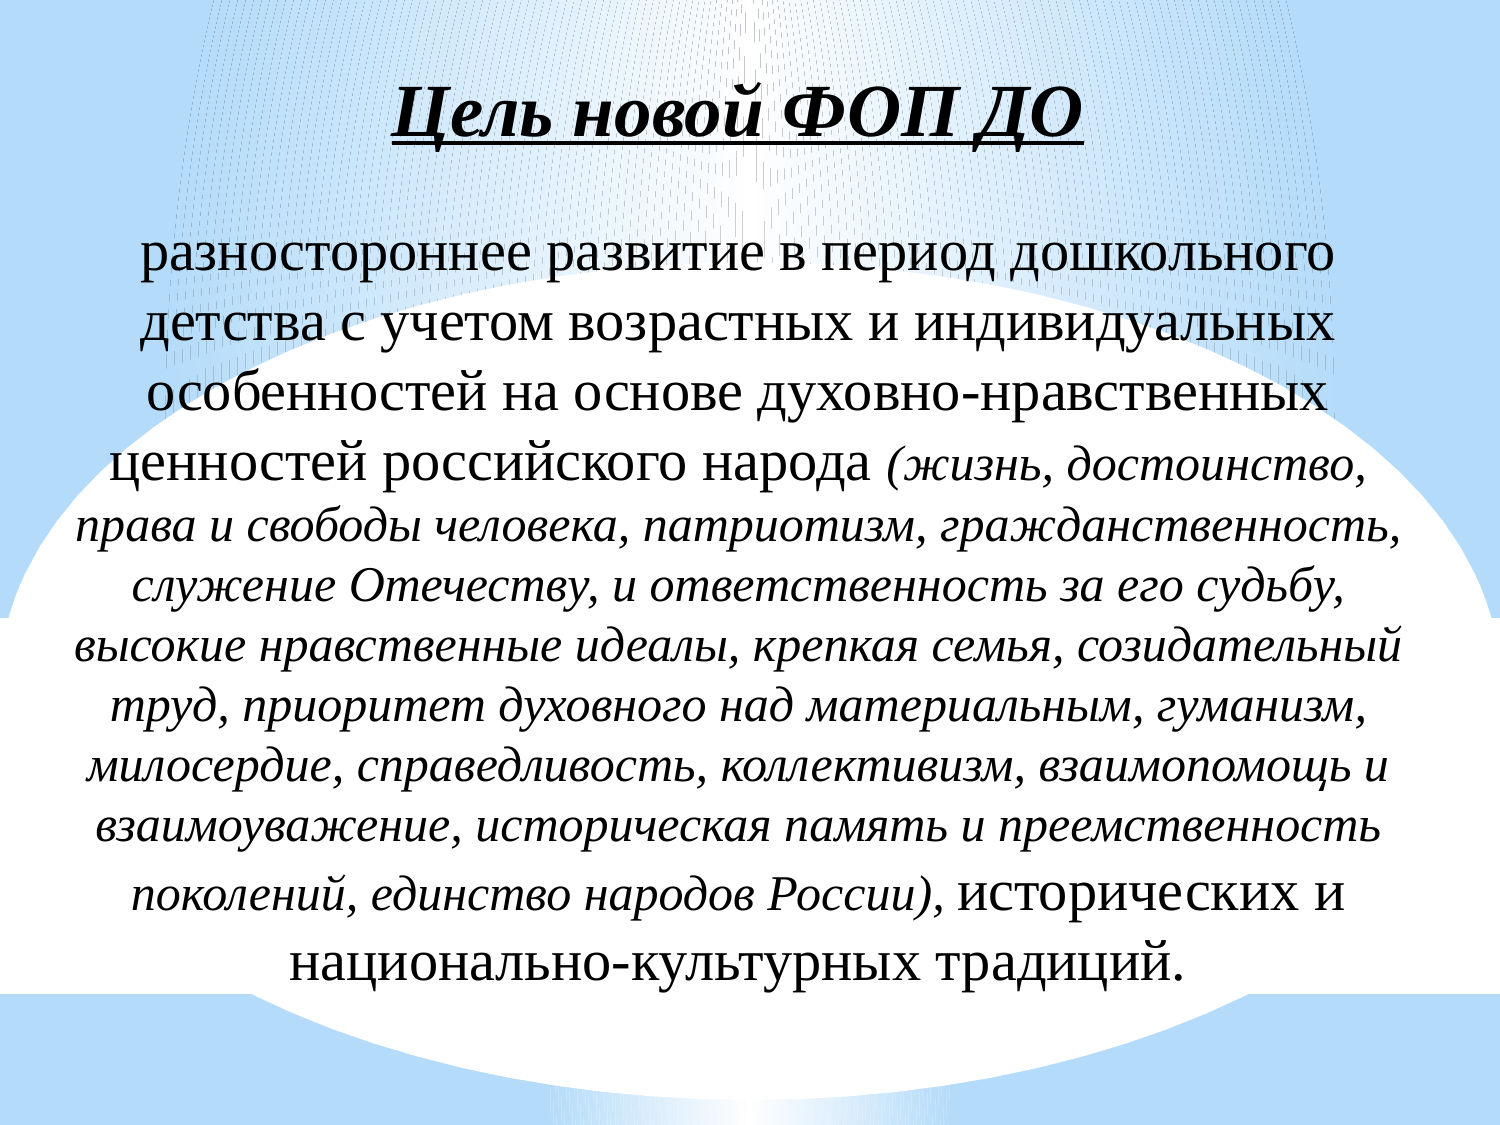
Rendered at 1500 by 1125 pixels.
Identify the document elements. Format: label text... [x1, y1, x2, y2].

text_box Цель новой ФОП ДО разностороннее развитие в период дошкольного детства с учетом возрастных и индивидуальных особенностей на основе духовно-нравственных ценностей российского народа (жизнь, достоинство, права и свободы человека, патриотизм, гражданственность, служение Отечеству, и ответственность за его судьбу, высокие нравственные идеалы, крепкая семья, созидательный труд, приоритет духовного над материальным, гуманизм, милосердие, справедливость, коллективизм, взаимопомощь и взаимоуважение, историческая память и преемственность поколений, единство народов России), исторических и национально-культурных традиций. [41, 54, 1436, 1000]
